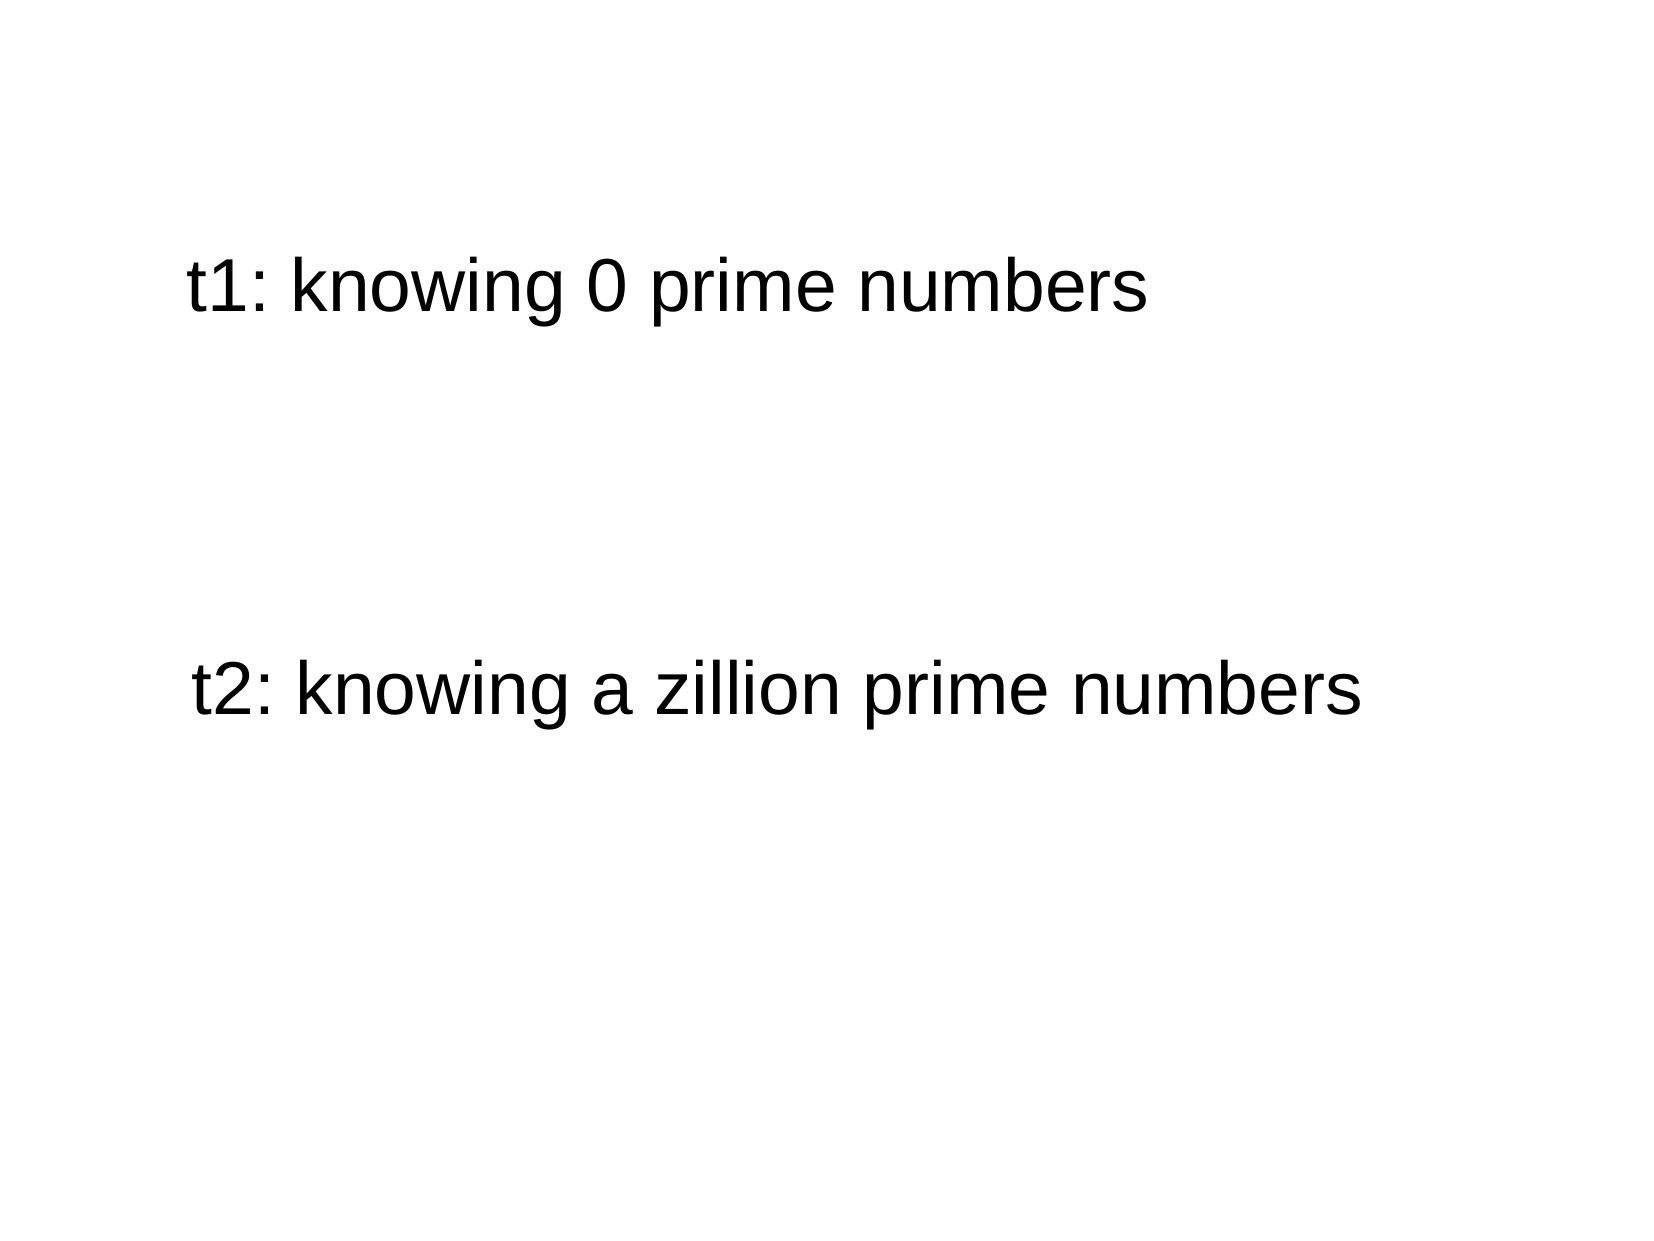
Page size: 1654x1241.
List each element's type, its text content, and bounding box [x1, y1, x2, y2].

text_box t2: knowing a zillion prime numbers [177, 639, 1528, 742]
text_box t1: knowing 0 prime numbers [172, 236, 1289, 339]
